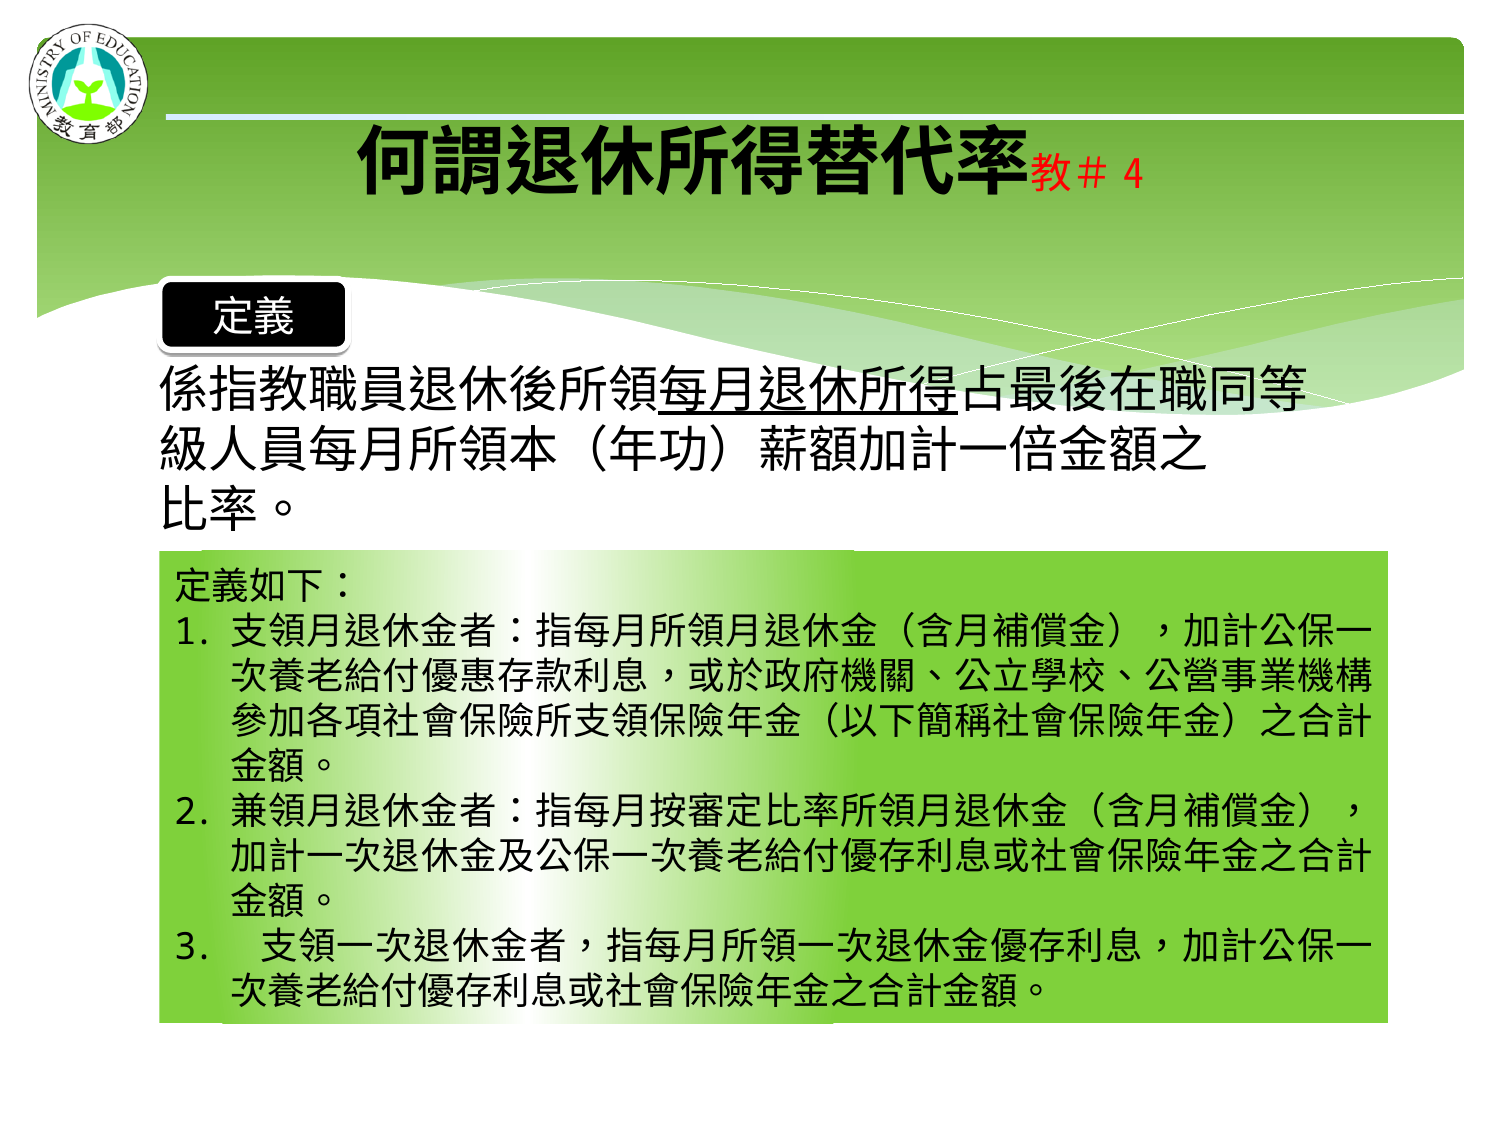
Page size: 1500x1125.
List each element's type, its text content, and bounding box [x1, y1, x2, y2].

list 係指教職員退休後所領每月退休所得占最後在職同等級人員每月所領本（年功）薪額加計一倍金額之 比率。 [143, 349, 1359, 1005]
picture [27, 22, 149, 145]
text_box 定義 [159, 278, 349, 350]
title 何謂退休所得替代率教＃4 [75, 55, 1425, 261]
text_box 定義如下： 支領月退休金者：指每月所領月退休金（含月補償金），加計公保一次養老給付優惠存款利息，或於政府機關、公立學校、公營事業機構參加各項社會保險所支領保險年金（以下簡稱社會保險年金）之合計金額。 兼領月退休金者：指每月按審定比率所領月退休金（含月補償金），加計一次退休金及公保一次養老給付優存利息或社會保險年金之合計金額。 支領一次退休金者，指每月所領一次退休金優存利息，加計公保一次養老給付優存利息或社會保險年金之合計金額。 [159, 551, 1388, 1023]
